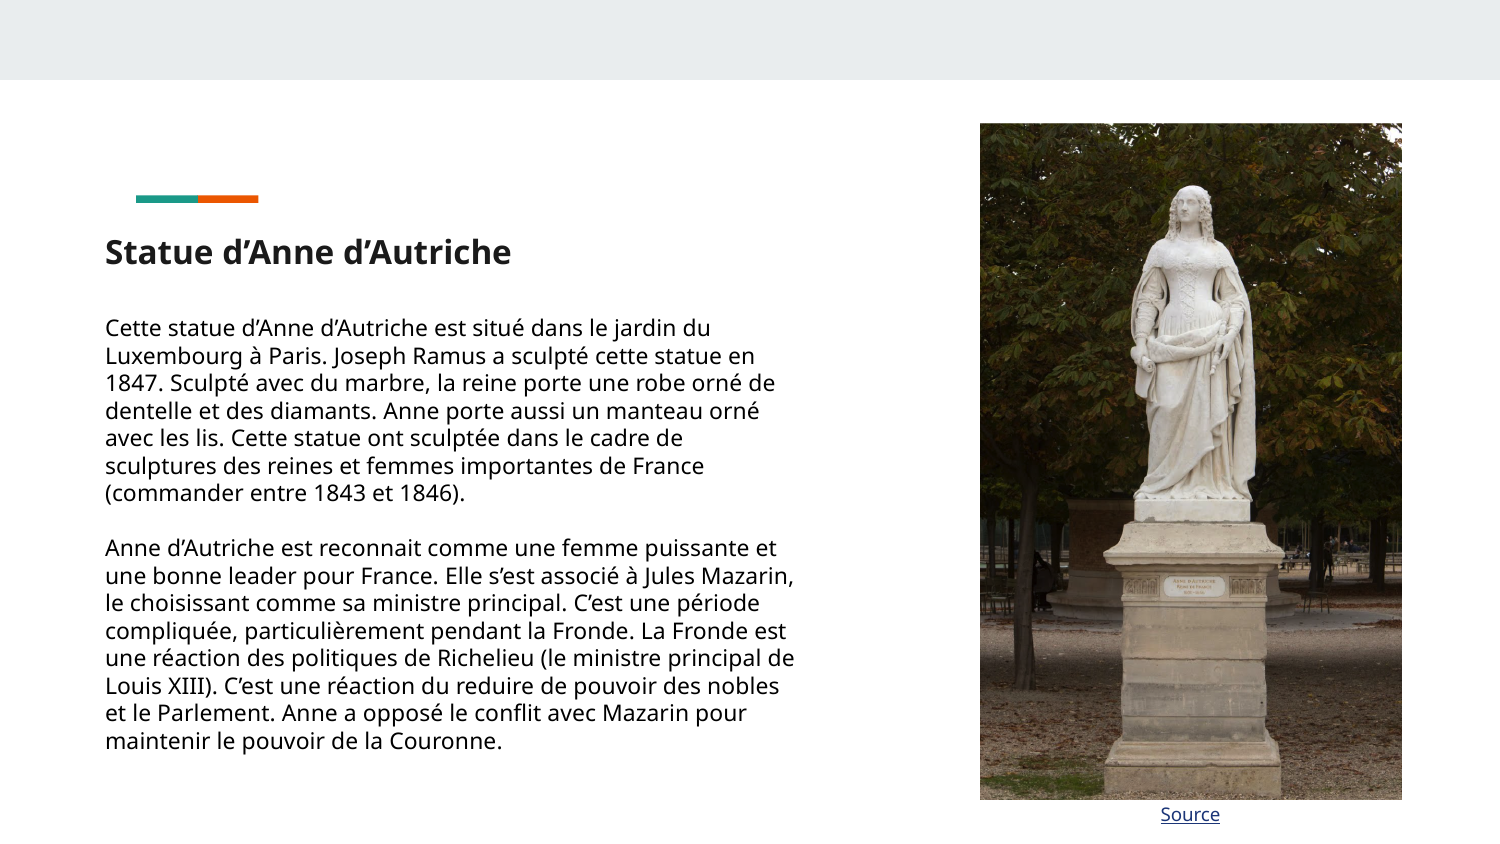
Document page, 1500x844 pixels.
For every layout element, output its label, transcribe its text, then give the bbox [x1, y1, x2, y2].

list Cette statue d’Anne d’Autriche est situé dans le jardin du Luxembourg à Paris. Joseph Ramus a sculpté cette statue en 1847. Sculpté avec du marbre, la reine porte une robe orné de dentelle et des diamants. Anne porte aussi un manteau orné avec les lis. Cette statue ont sculptée dans le cadre de sculptures des reines et femmes importantes de France (commander entre 1843 et 1846). Anne d’Autriche est reconnait comme une femme puissante et une bonne leader pour France. Elle s’est associé à Jules Mazarin, le choisissant comme sa ministre principal. C’est une période compliquée, particulièrement pendant la Fronde. La Fronde est une réaction des politiques de Richelieu (le ministre principal de Louis XIII). C’est une réaction du reduire de pouvoir des nobles et le Parlement. Anne a opposé le conflit avec Mazarin pour maintenir le pouvoir de la Couronne. [89, 298, 815, 788]
text_box Source [1143, 787, 1238, 843]
title Statue d’Anne d’Autriche [89, 216, 815, 298]
picture [979, 123, 1402, 800]
